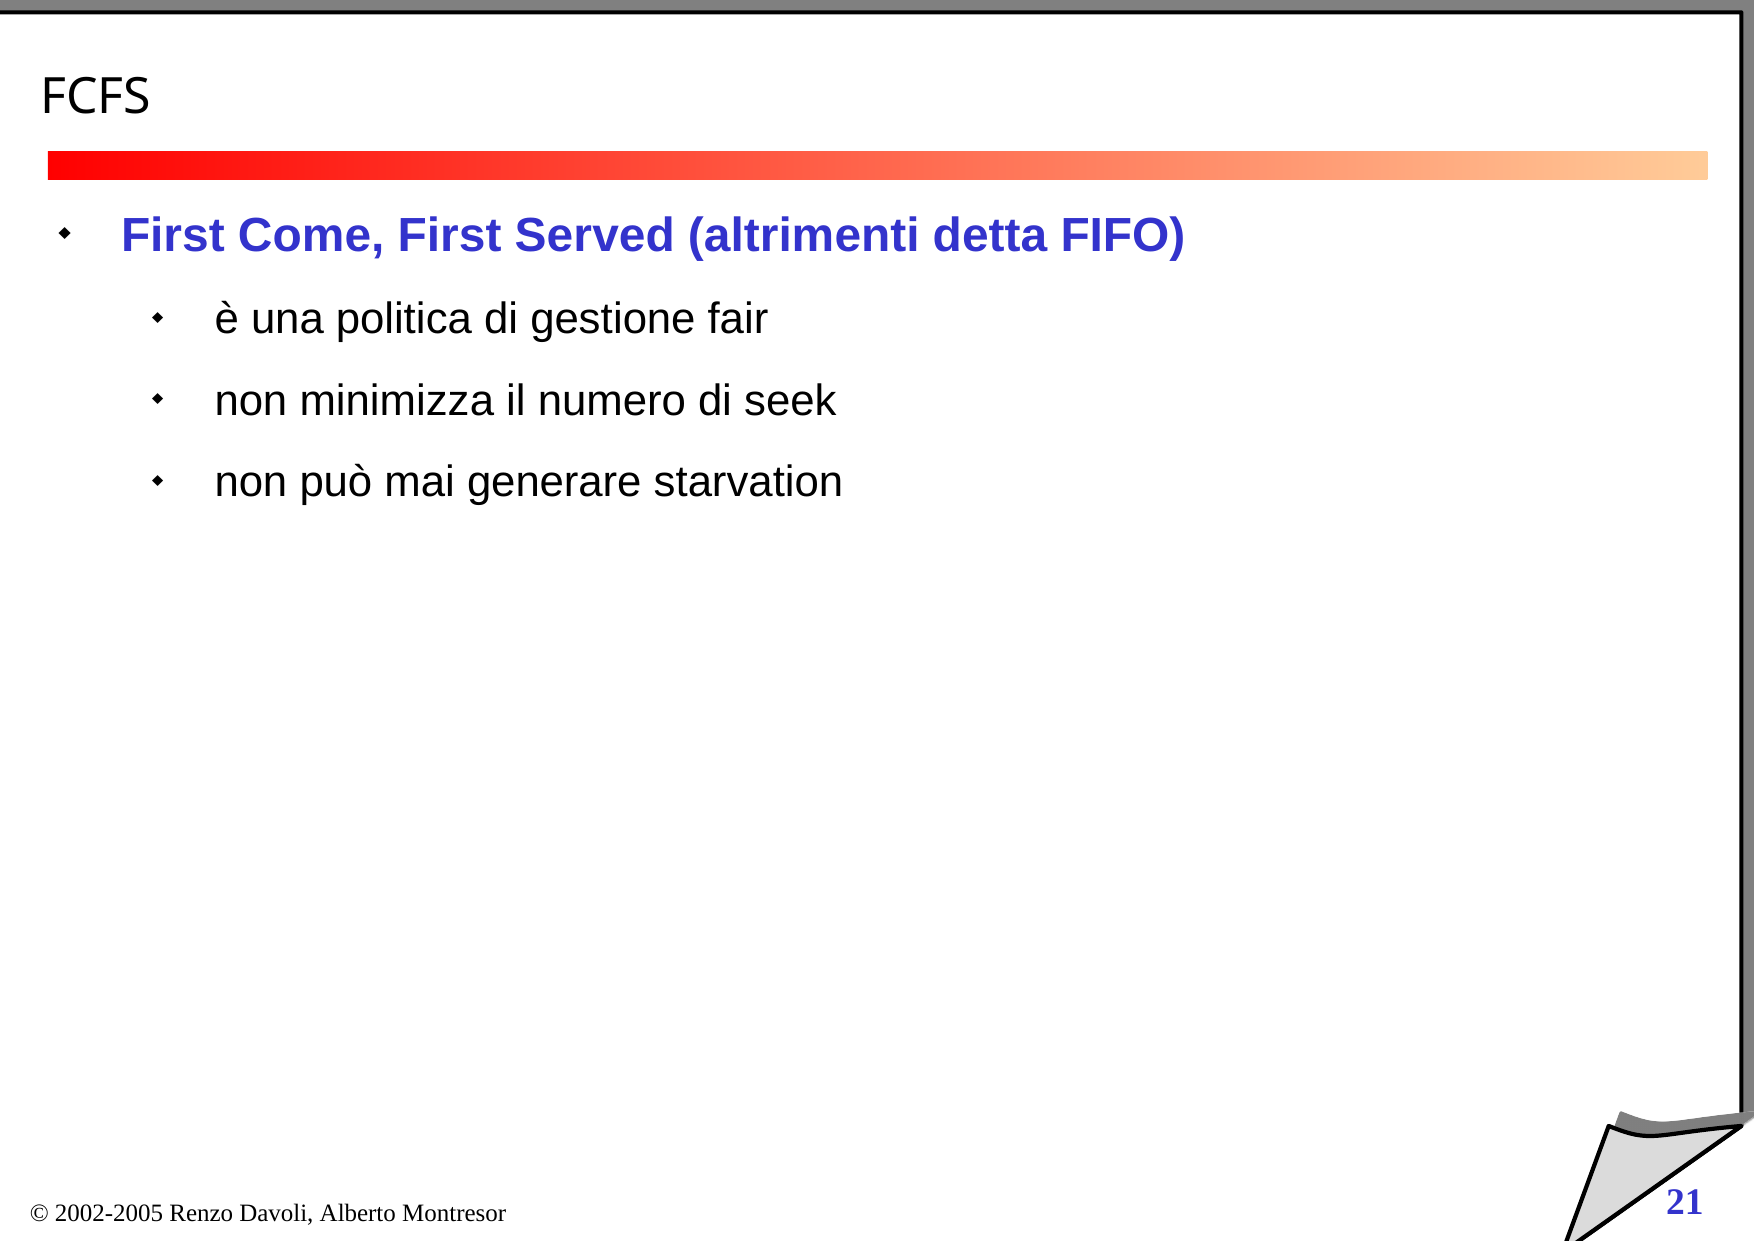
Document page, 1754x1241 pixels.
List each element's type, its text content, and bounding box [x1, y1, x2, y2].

title FCFS [40, 49, 1714, 144]
list First Come, First Served (altrimenti detta FIFO) è una politica di gestione fair non minimizza il numero di seek non può mai generare starvation [58, 206, 1696, 815]
